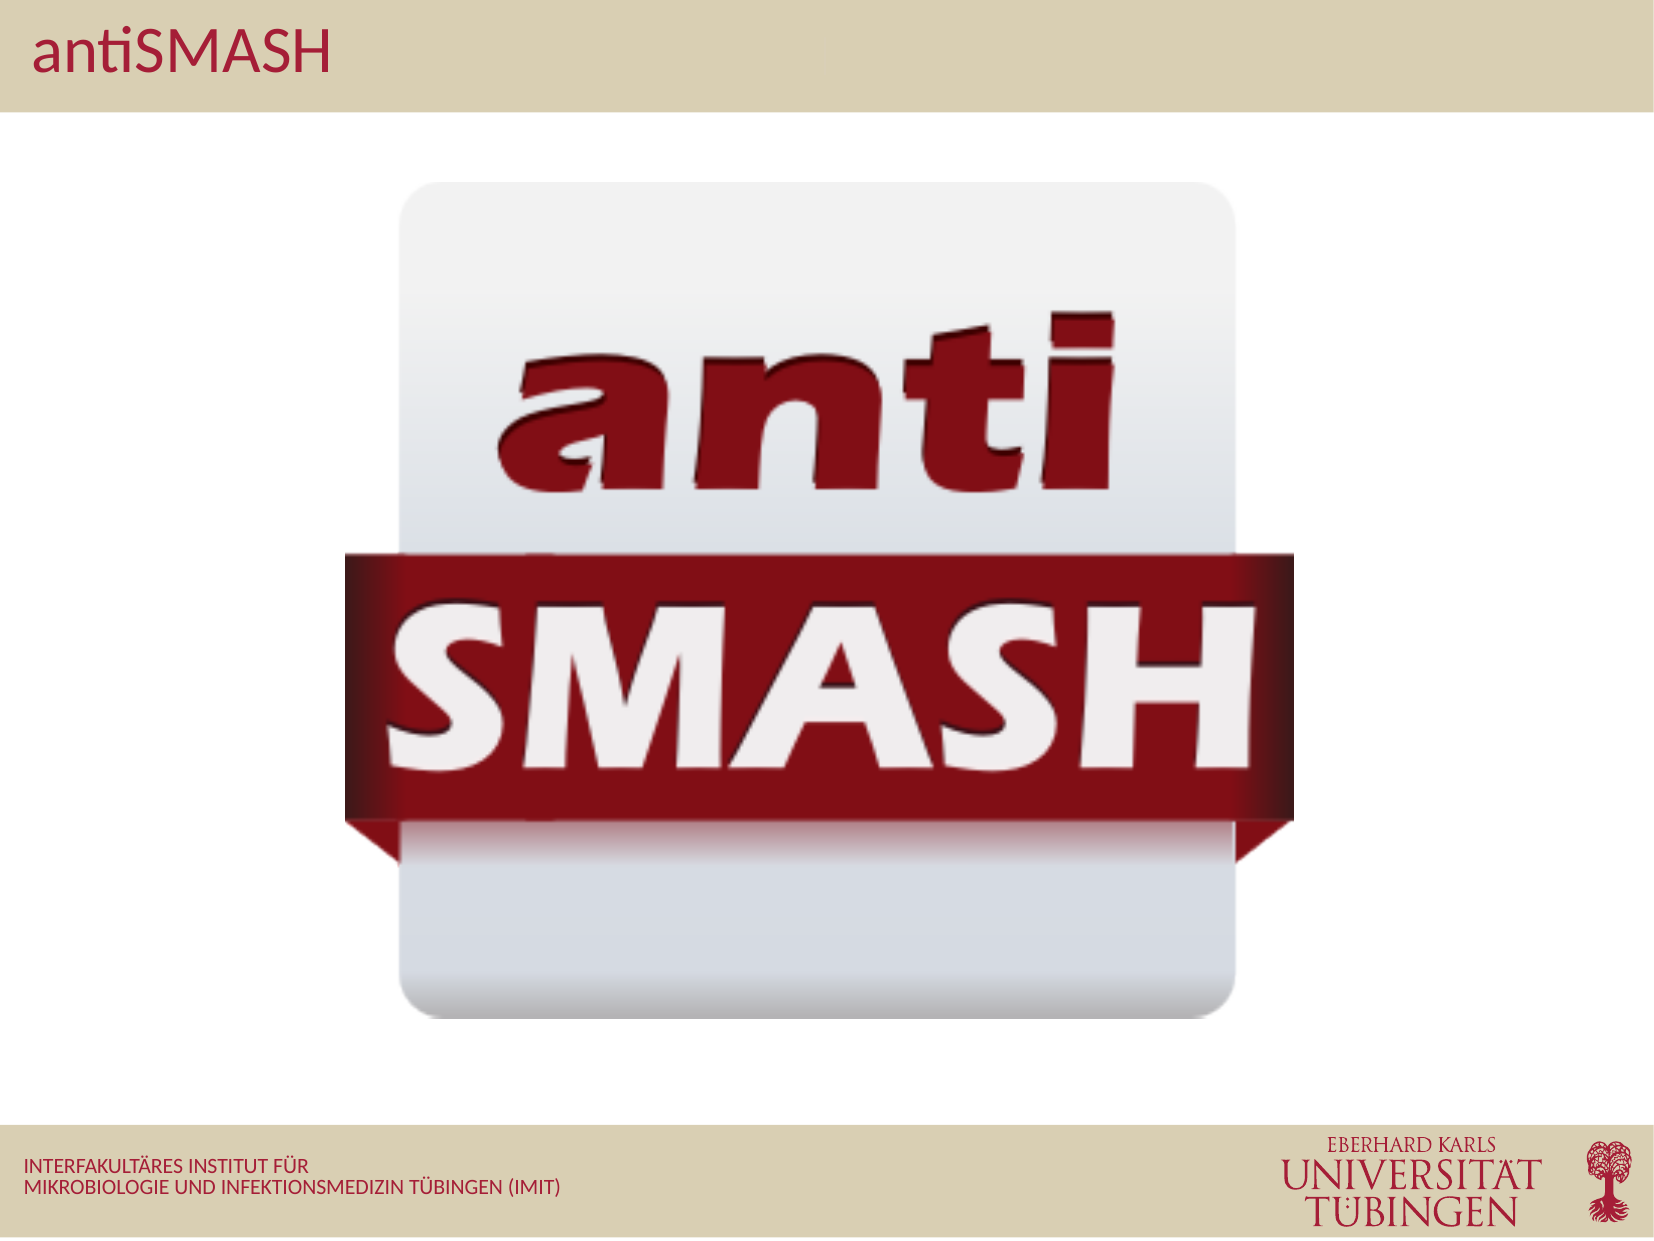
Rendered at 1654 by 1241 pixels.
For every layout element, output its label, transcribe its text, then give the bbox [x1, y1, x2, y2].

picture [345, 182, 1294, 1019]
title antiSMASH [31, 0, 1374, 113]
